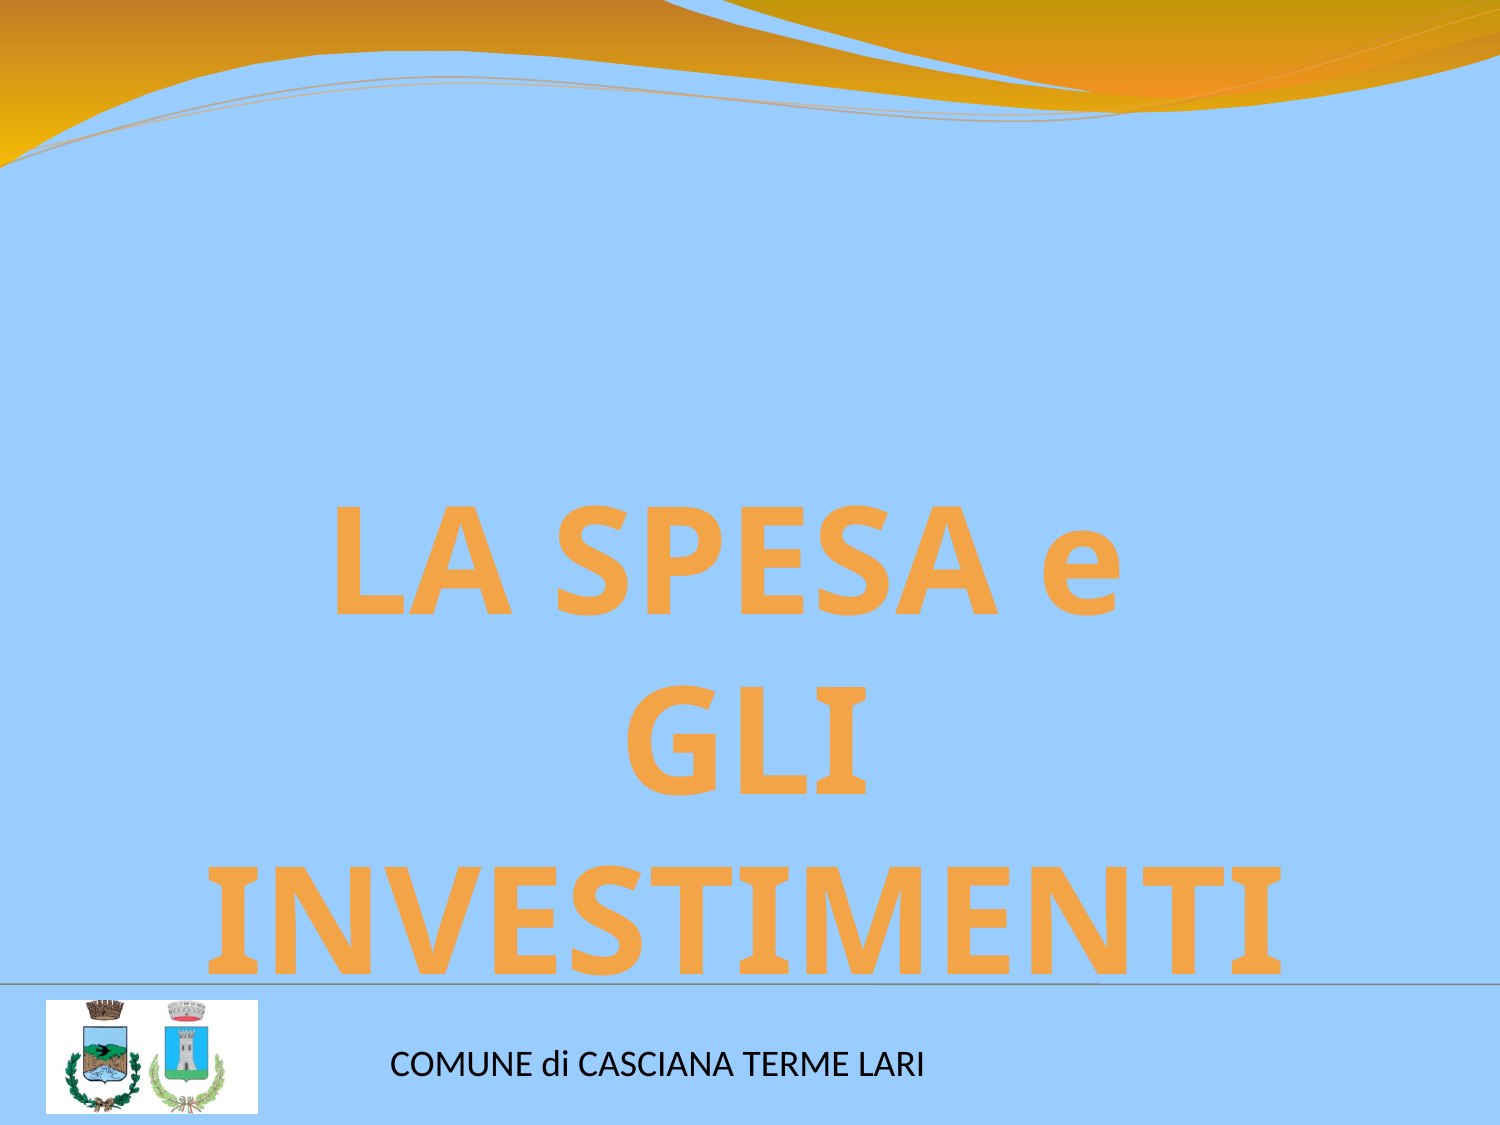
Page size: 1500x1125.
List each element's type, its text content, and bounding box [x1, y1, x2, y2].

title LA SPESA e GLI INVESTIMENTI [70, 457, 1421, 645]
picture [46, 1000, 258, 1114]
text_box COMUNE di CASCIANA TERME LARI [374, 1031, 1500, 1092]
